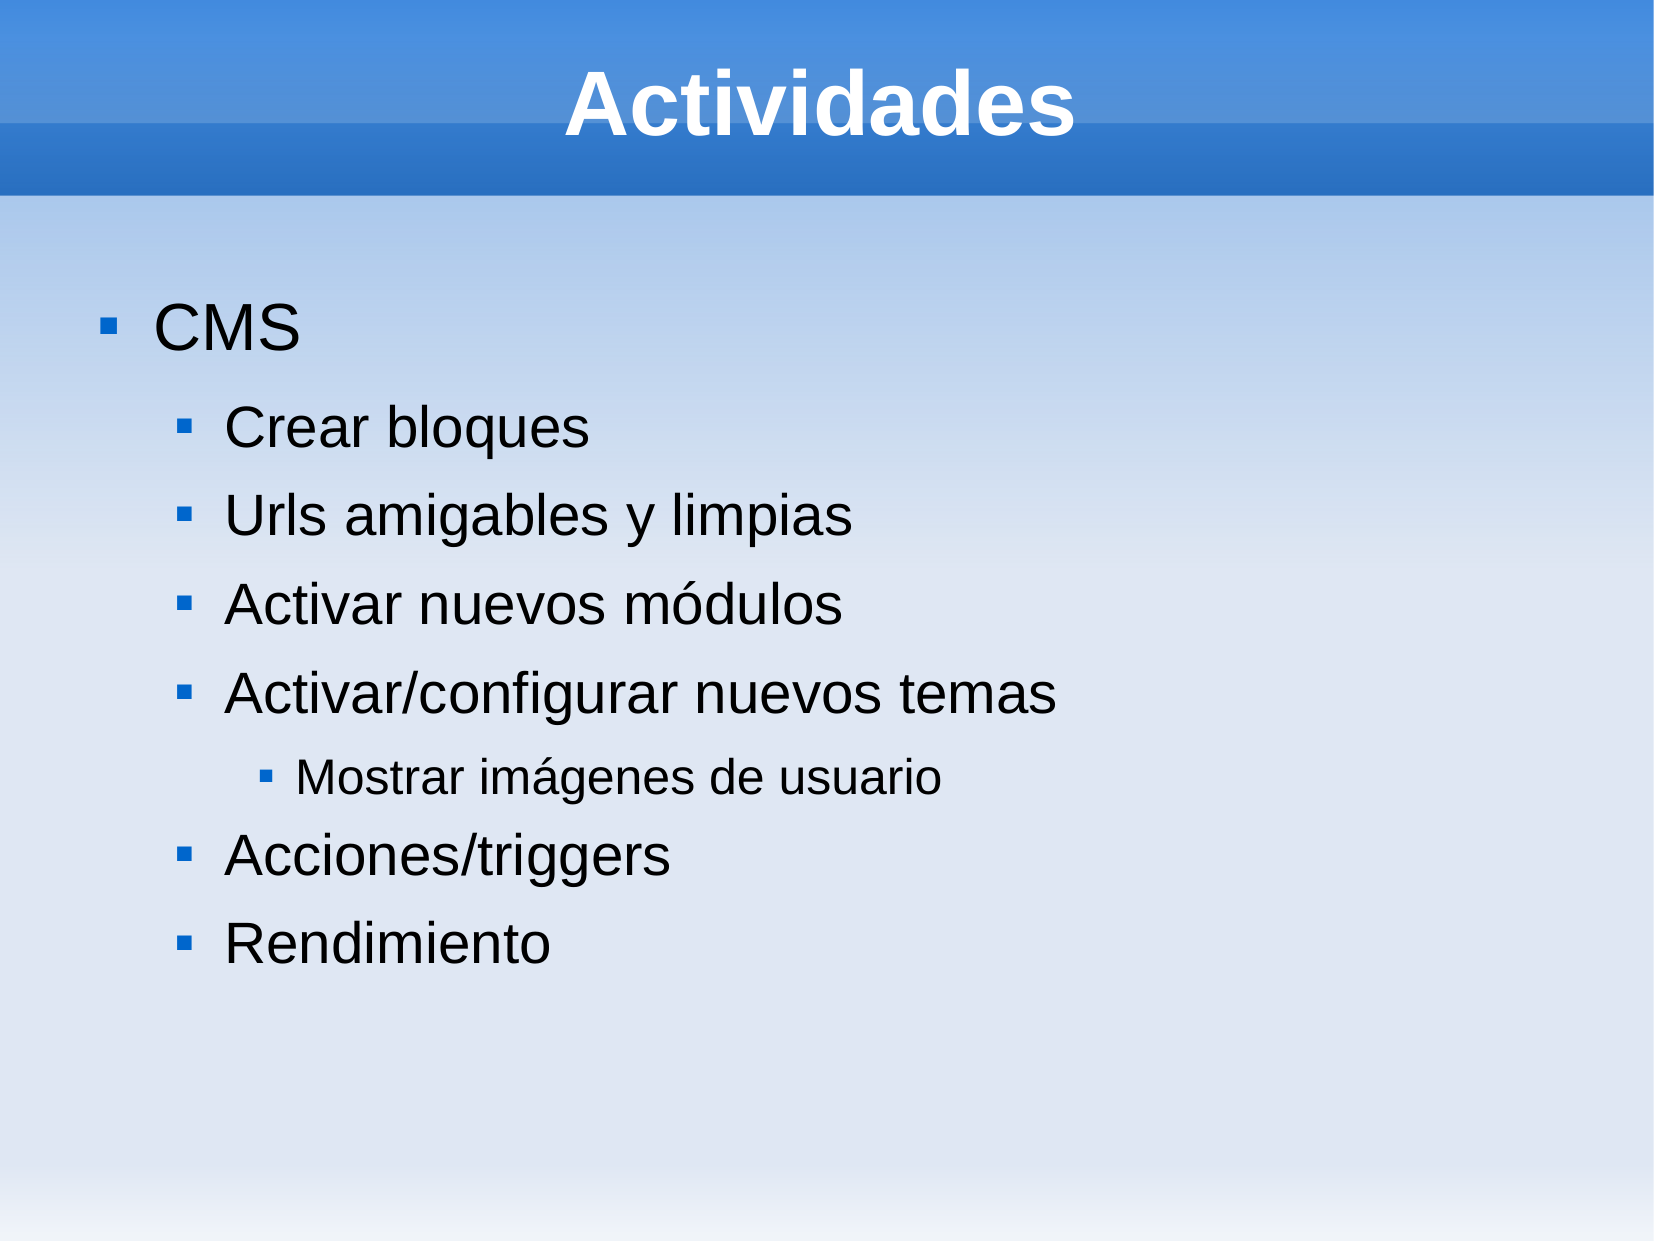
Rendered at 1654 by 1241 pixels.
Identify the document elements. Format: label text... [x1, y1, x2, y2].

list CMS Crear bloques Urls amigables y limpias Activar nuevos módulos Activar/configurar nuevos temas Mostrar imágenes de usuario Acciones/triggers Rendimiento [82, 290, 1571, 1094]
title Actividades [76, 0, 1565, 208]
picture [0, 0, 1654, 1241]
